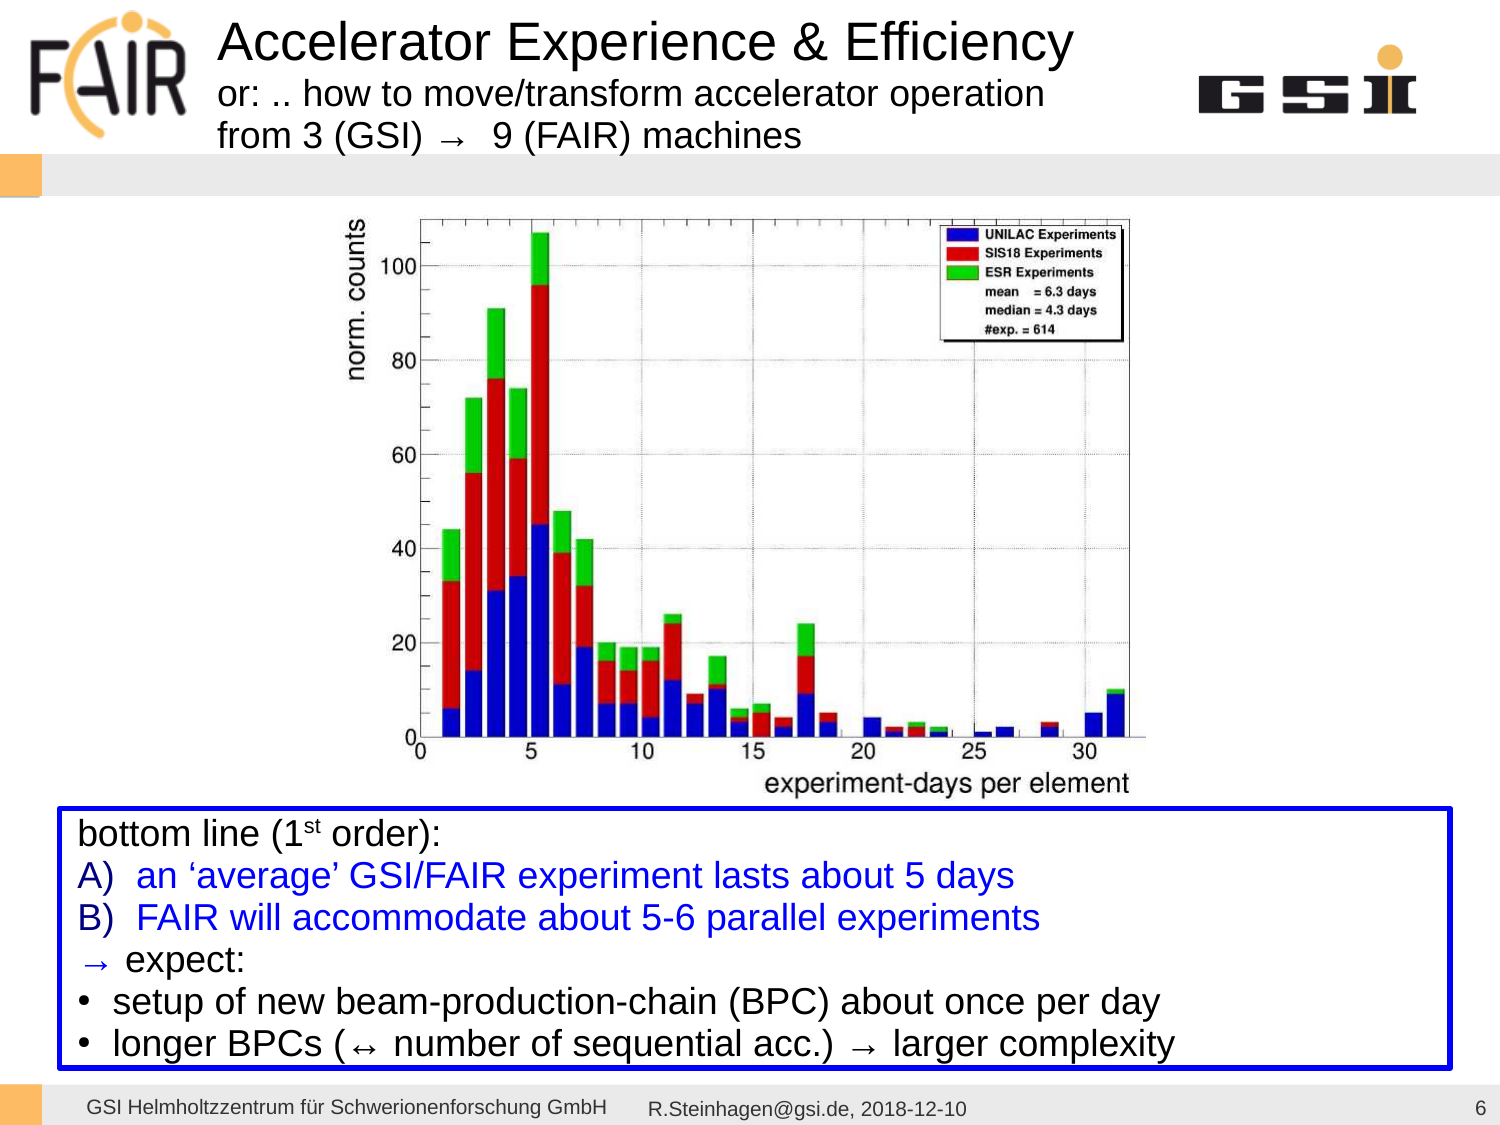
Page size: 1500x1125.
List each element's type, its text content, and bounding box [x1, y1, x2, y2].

title Accelerator Experience & Efficiency or: .. how to move/transform accelerator operation from 3 (GSI) → 9 (FAIR) machines [217, 11, 1180, 157]
text_box bottom line (1st order): an ‘average’ GSI/FAIR experiment lasts about 5 days FAIR will accommodate about 5-6 parallel experiments → expect: setup of new beam-production-chain (BPC) about once per day longer BPCs (↔ number of sequential acc.) → larger complexity [59, 808, 1451, 1069]
picture [322, 207, 1146, 808]
picture [30, 9, 187, 141]
picture [1197, 42, 1419, 117]
